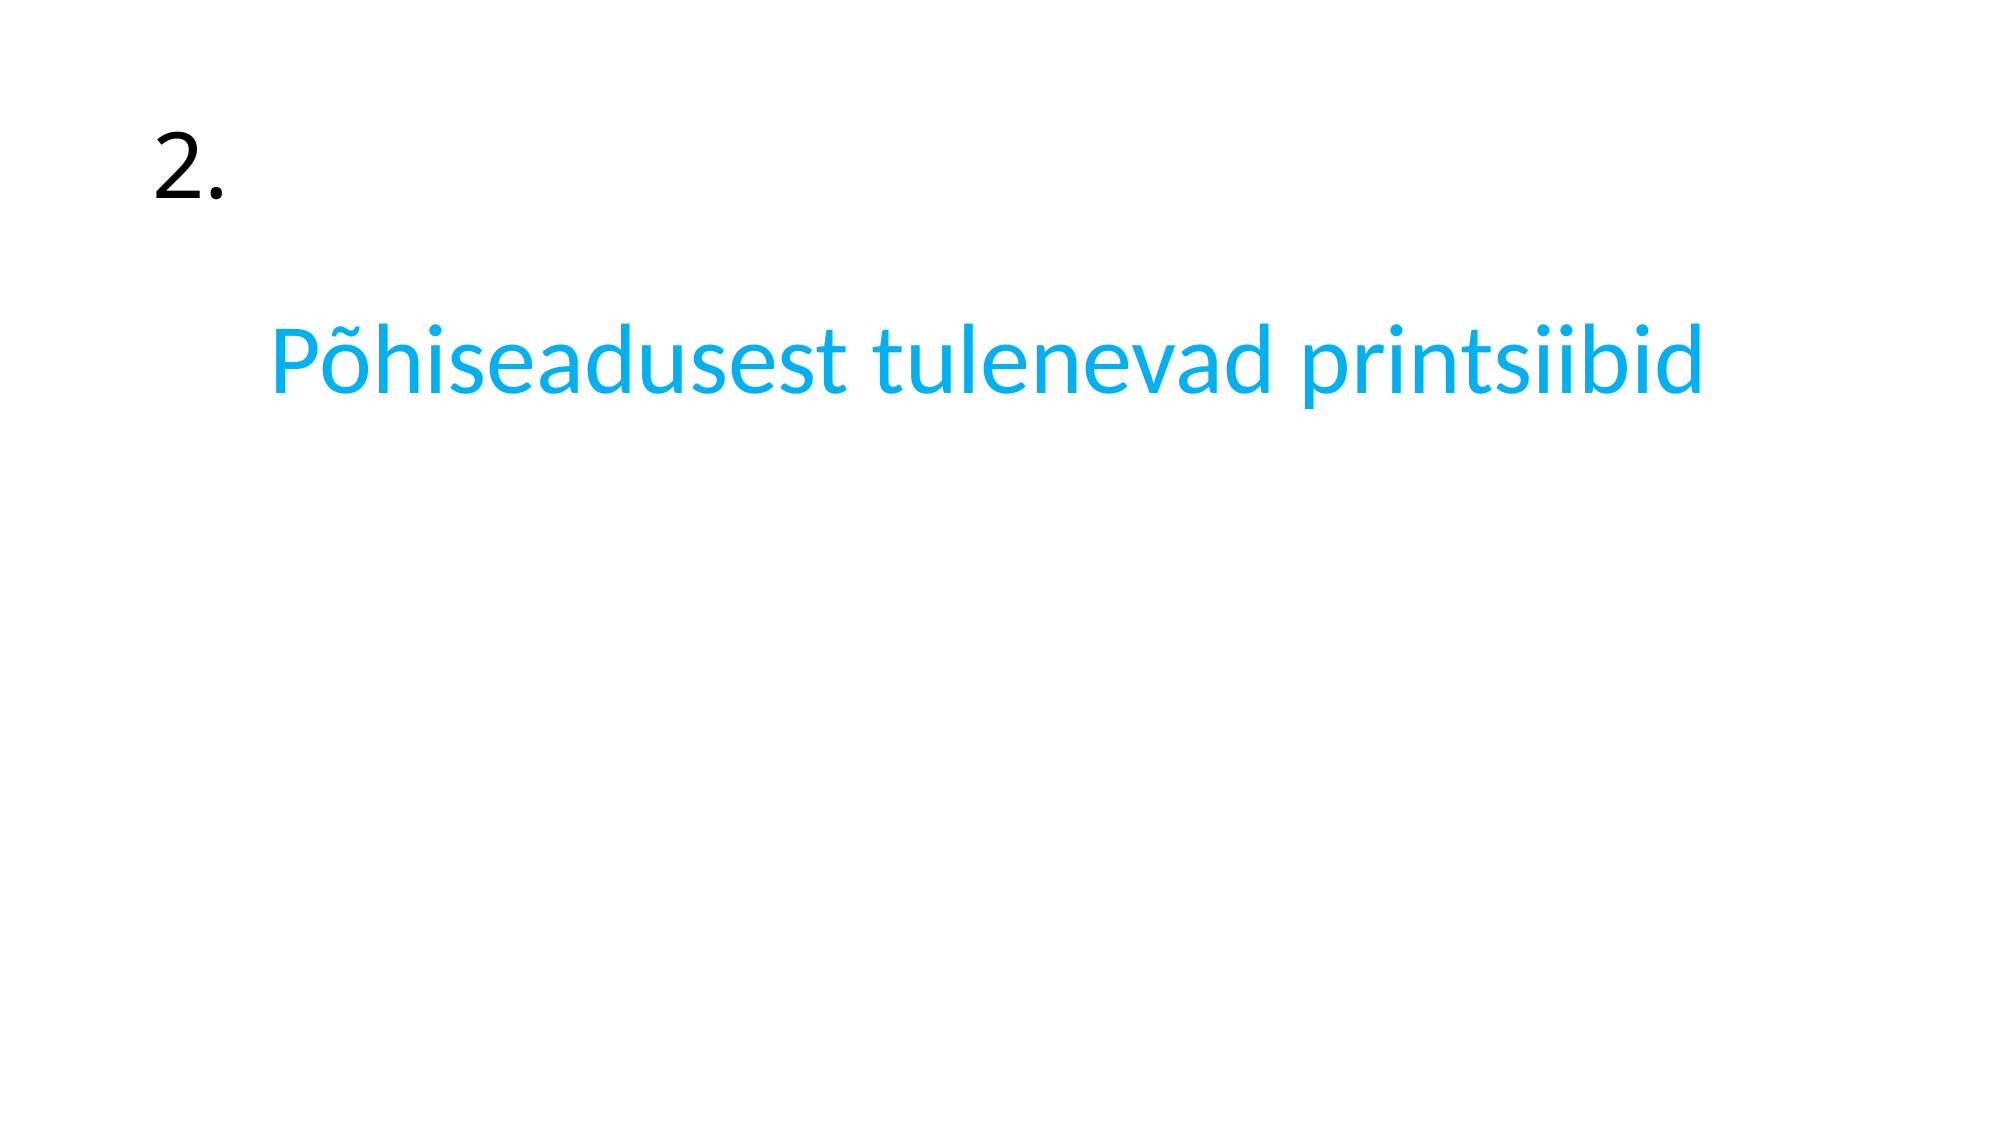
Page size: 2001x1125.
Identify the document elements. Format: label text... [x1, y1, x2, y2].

title 2. [137, 59, 1863, 278]
list Põhiseadusest tulenevad printsiibid [137, 299, 1863, 1014]
